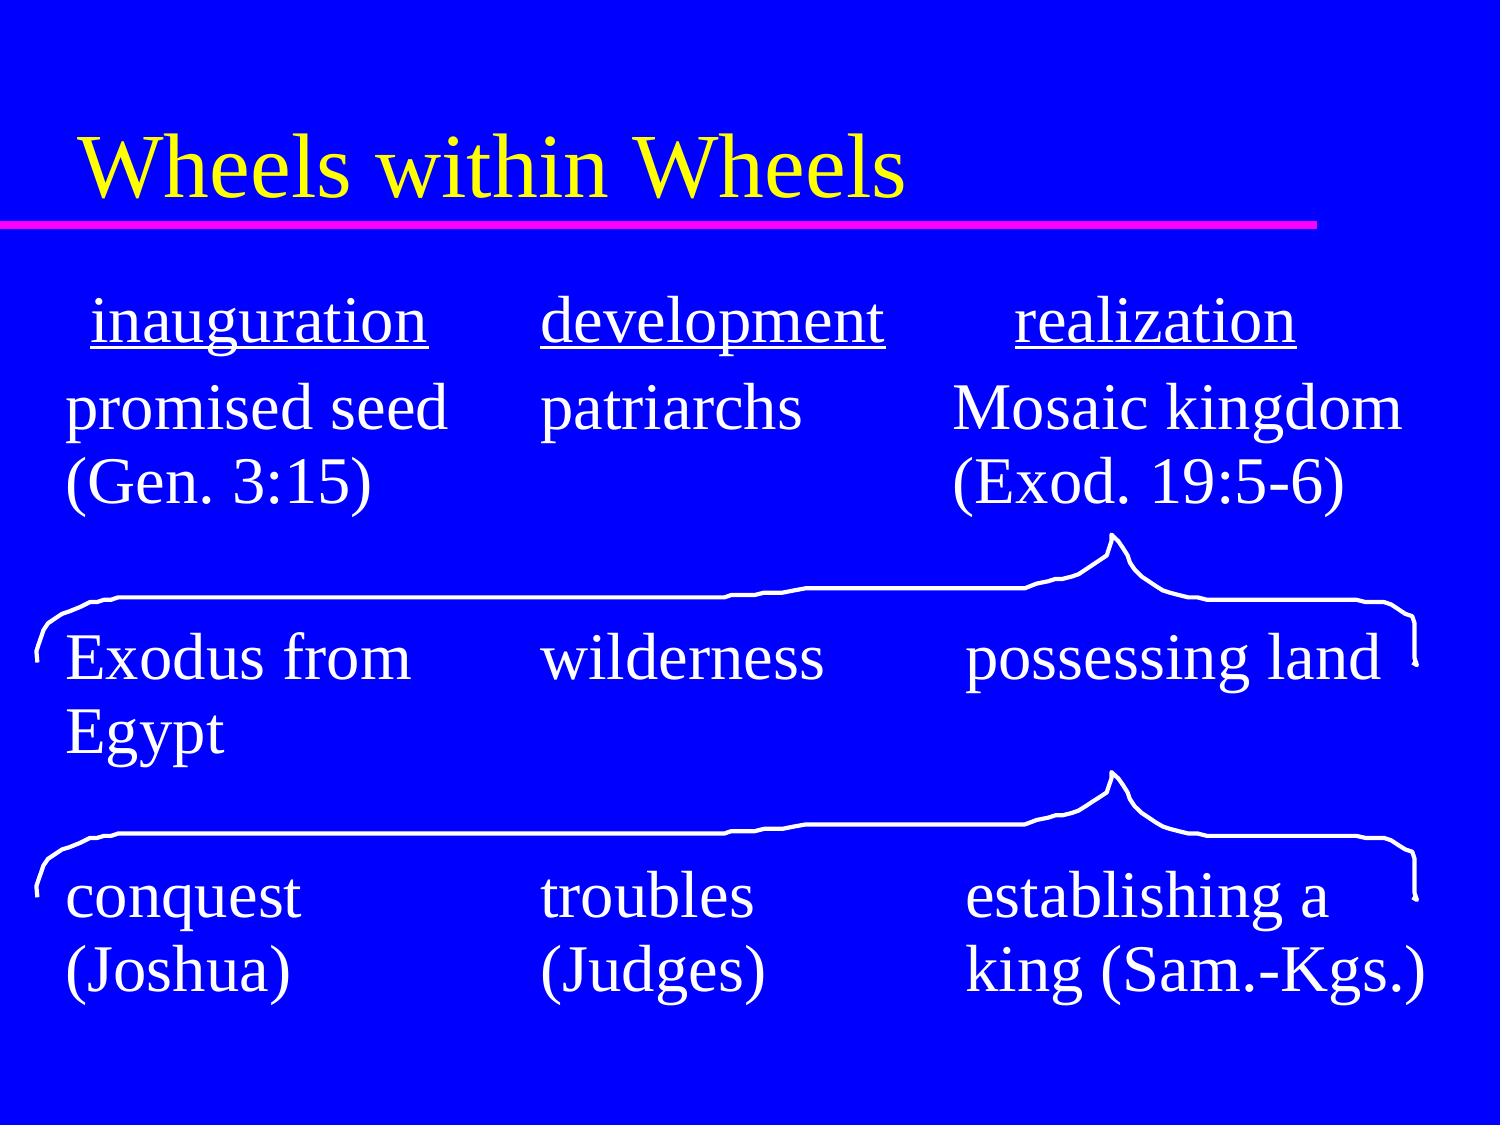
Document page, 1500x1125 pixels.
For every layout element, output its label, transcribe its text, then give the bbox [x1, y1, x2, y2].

text_box inauguration [75, 274, 525, 365]
text_box promised seed (Gen. 3:15) [50, 362, 501, 526]
text_box patriarchs [525, 362, 913, 452]
text_box troubles (Judges) [524, 849, 925, 1014]
text_box wilderness [524, 612, 875, 702]
text_box possessing land [949, 612, 1438, 702]
text_box conquest (Joshua) [49, 849, 450, 1014]
text_box Mosaic kingdom (Exod. 19:5-6) [937, 362, 1450, 526]
text_box development [525, 274, 913, 362]
text_box Exodus from Egypt [50, 612, 563, 776]
title Wheels within Wheels [62, 43, 1338, 225]
text_box establishing a king (Sam.-Kgs.) [950, 849, 1476, 1014]
text_box realization [999, 274, 1363, 362]
